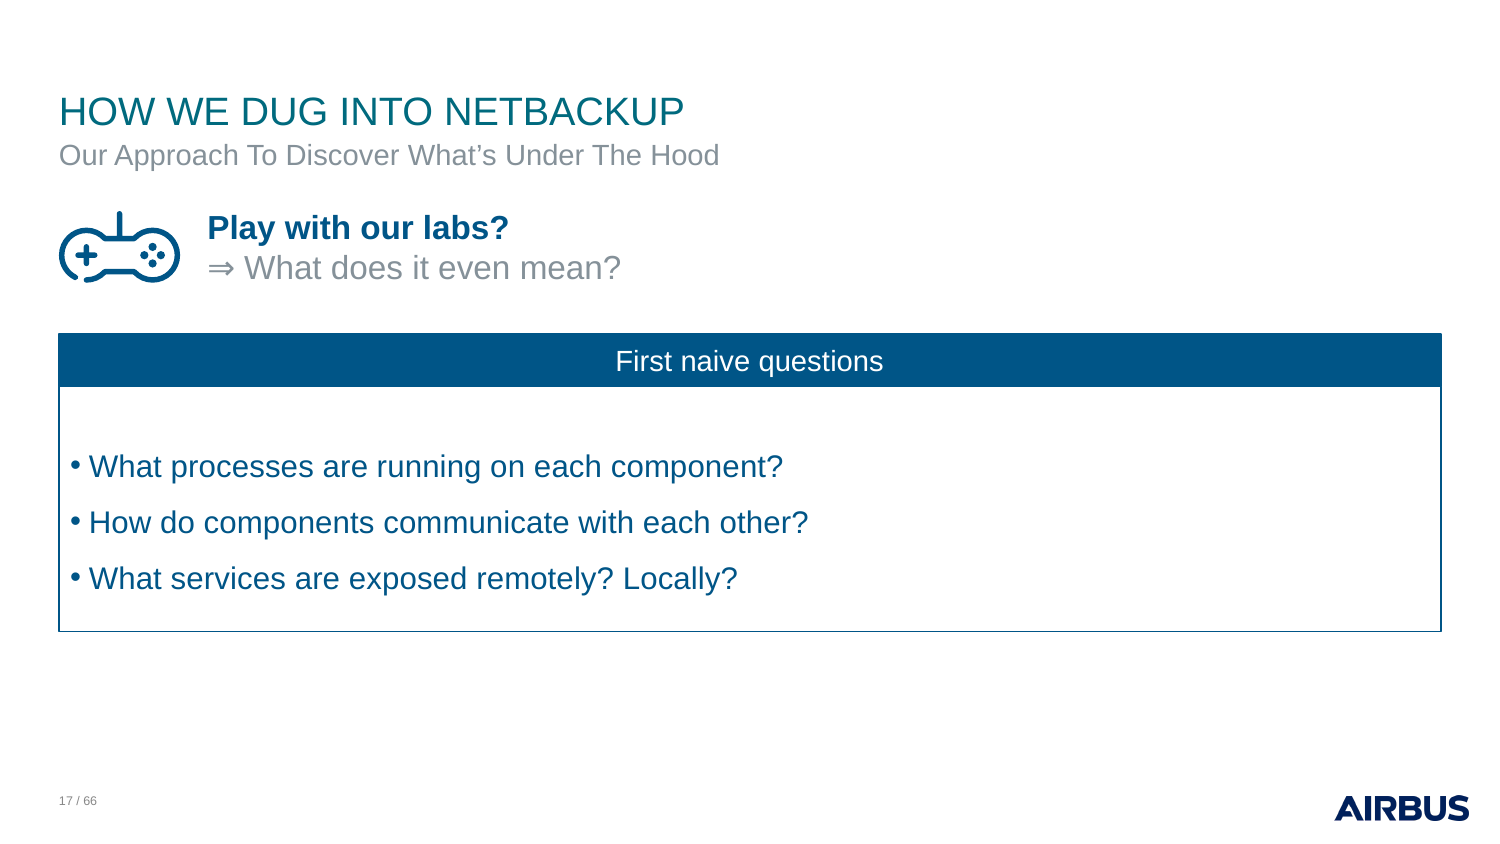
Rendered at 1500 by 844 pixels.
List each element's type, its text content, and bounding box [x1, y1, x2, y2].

text_box First naive questions [58, 333, 1441, 386]
text_box [148, 242, 157, 252]
text_box [140, 251, 149, 260]
text_box Play with our labs? ⇒ What does it even mean? [192, 191, 1441, 302]
text_box [156, 251, 166, 260]
text_box [75, 244, 98, 267]
picture [1334, 795, 1469, 821]
text_box [148, 259, 157, 268]
text_box [58, 211, 181, 283]
text_box What processes are running on each component? How do components communicate with each other? What services are exposed remotely? Locally? [58, 386, 1441, 632]
title HOW WE DUG INTO NETBACKUP Our Approach To Discover What’s Under The Hood [58, 80, 1441, 192]
